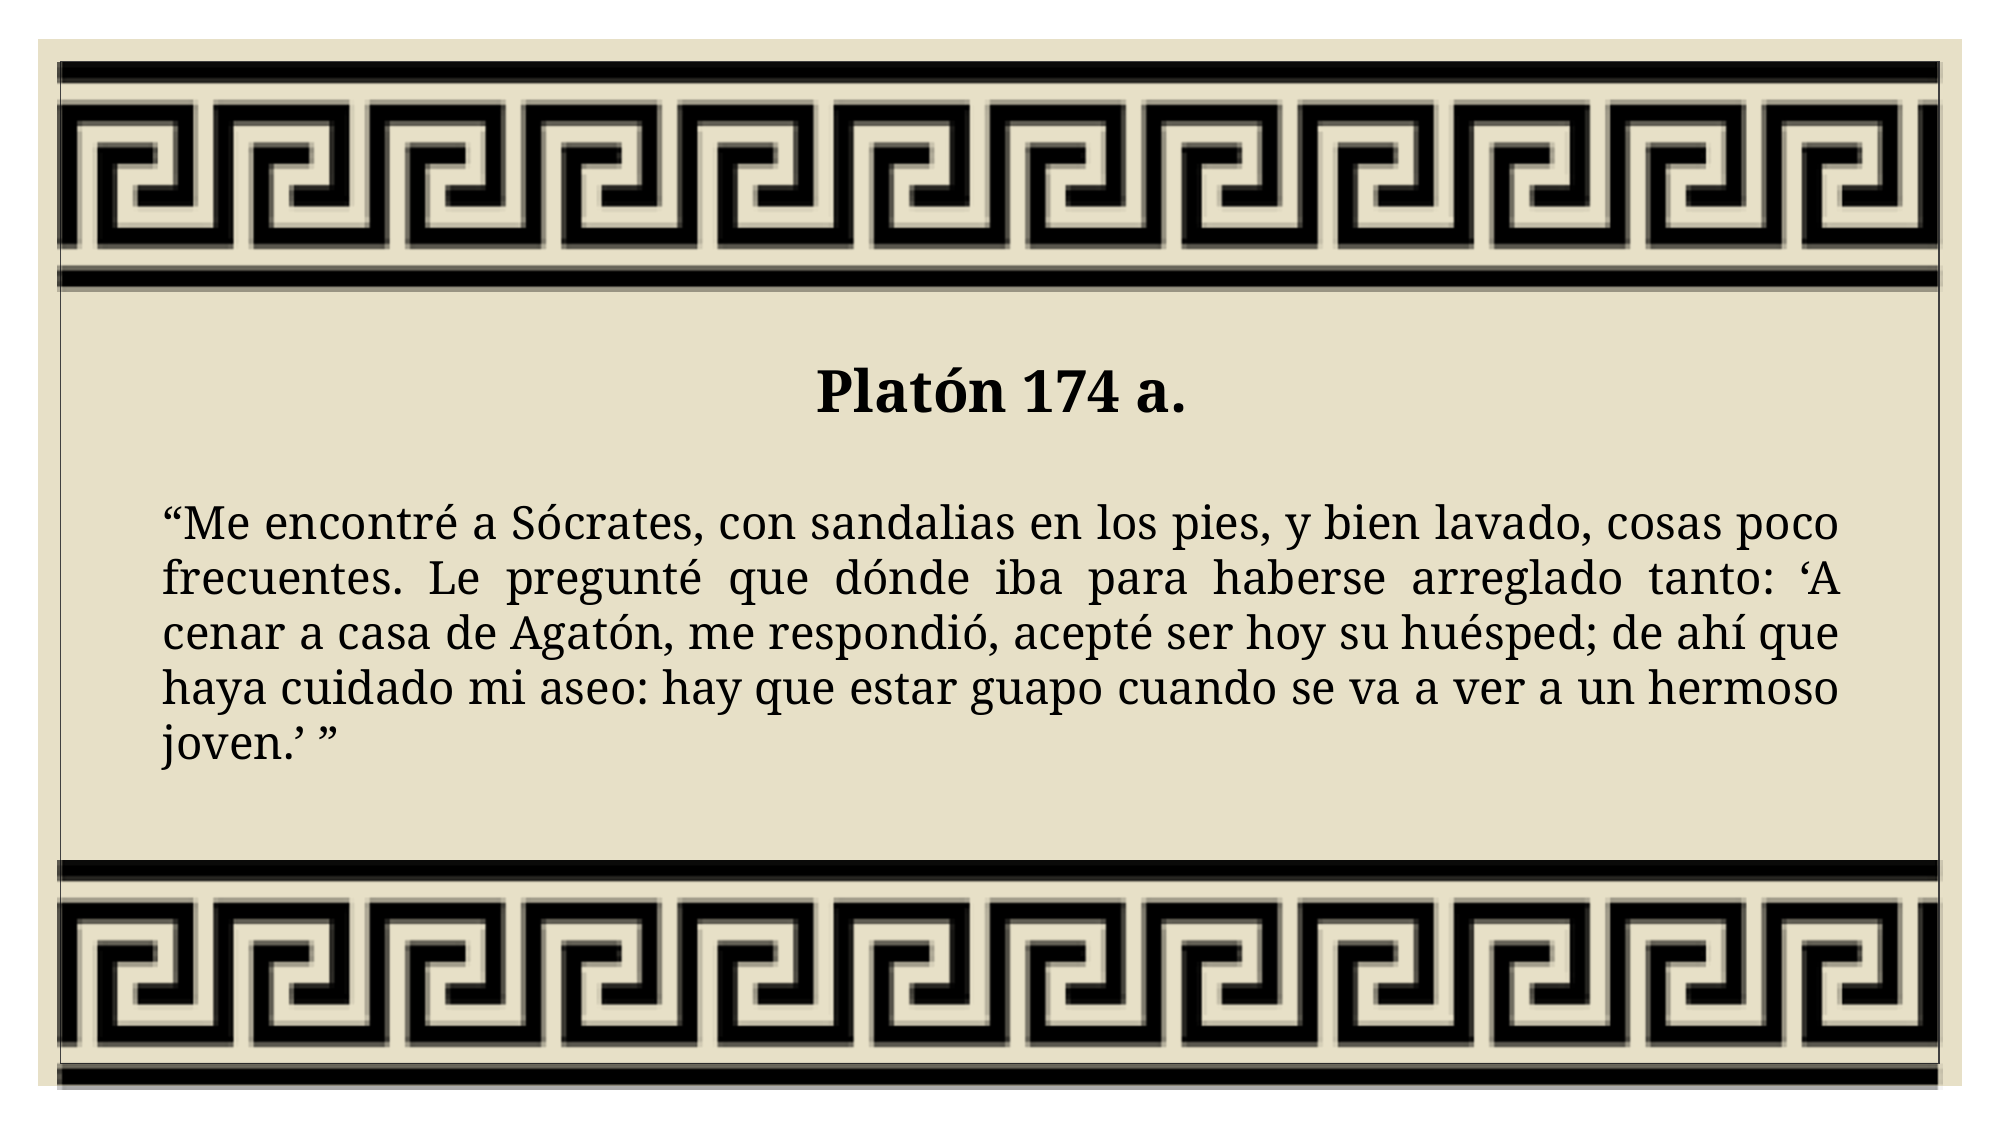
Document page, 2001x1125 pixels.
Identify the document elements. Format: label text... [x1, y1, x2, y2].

picture [57, 62, 1943, 292]
text_box Platón 174 a. “Me encontré a Sócrates, con sandalias en los pies, y bien lavado, cosas poco frecuentes. Le pregunté que dónde iba para haberse arreglado tanto: ‘A cenar a casa de Agatón, me respondió, acepté ser hoy su huésped; de ahí que haya cuidado mi aseo: hay que estar guapo cuando se va a ver a un hermoso joven.’ ” [147, 346, 1861, 725]
picture [57, 860, 1943, 1090]
